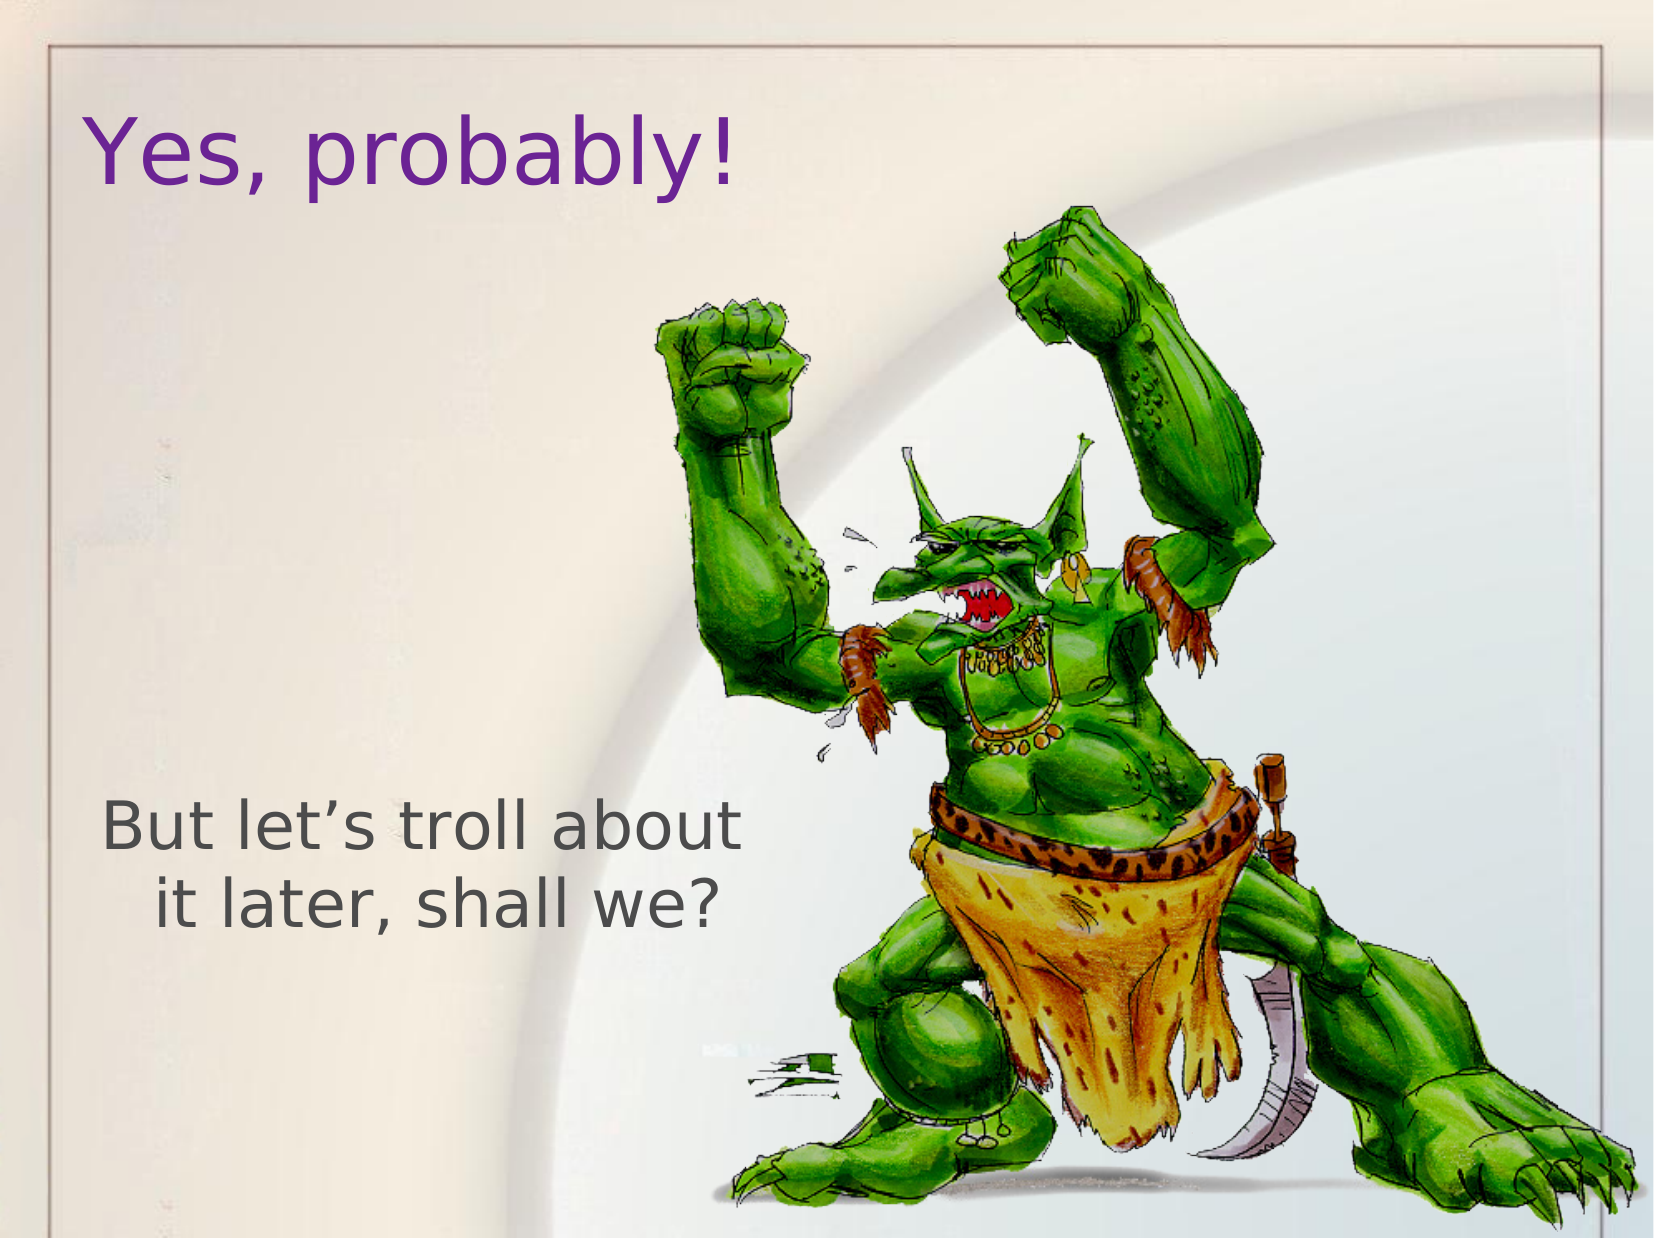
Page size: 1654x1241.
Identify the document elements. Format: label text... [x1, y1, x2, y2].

picture [0, 0, 1654, 1241]
title Yes, probably! [82, 49, 1571, 257]
list But let’s troll about it later, shall we? [82, 787, 637, 1109]
